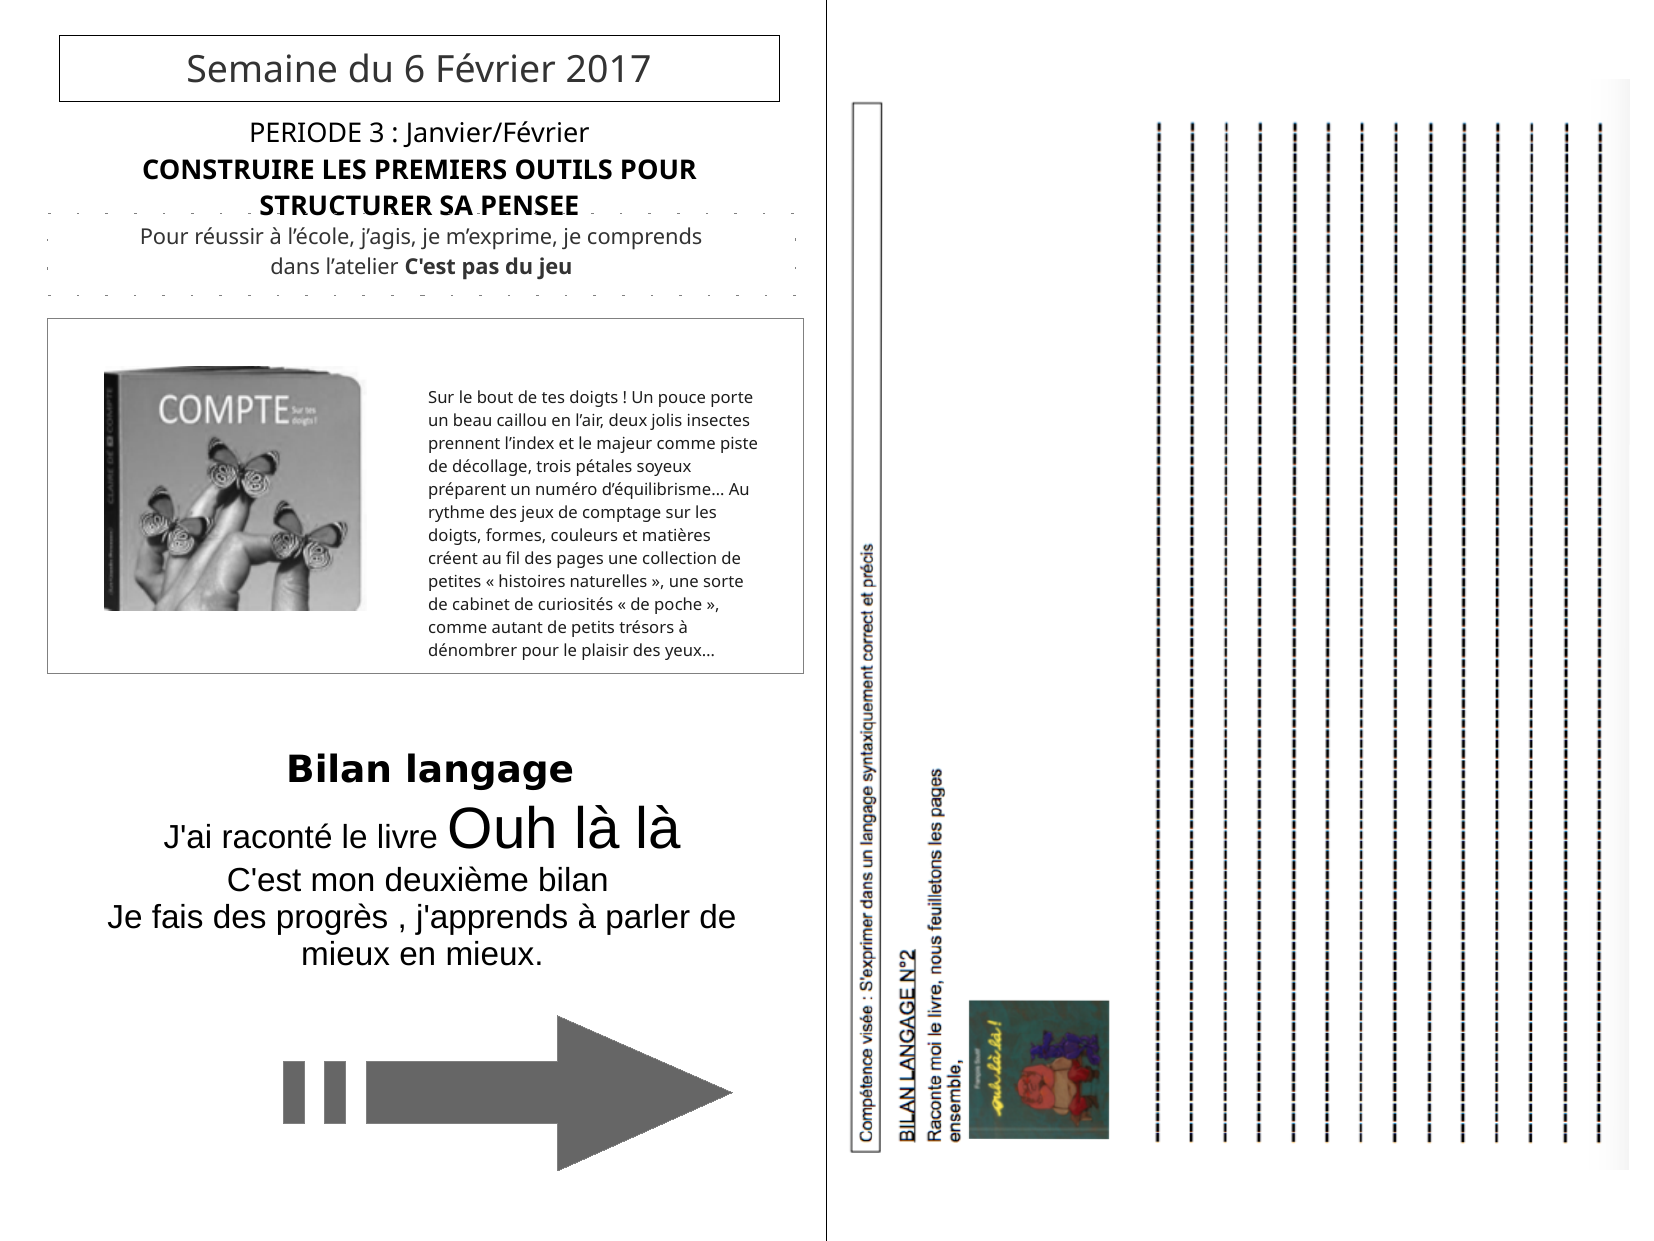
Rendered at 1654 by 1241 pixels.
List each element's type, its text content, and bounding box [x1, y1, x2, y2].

text_box Bilan langage [45, 696, 815, 861]
text_box [283, 1061, 305, 1124]
picture [847, 77, 1630, 1170]
text_box [366, 1015, 733, 1171]
text_box PERIODE 3 : Janvier/Février CONSTRUIRE LES PREMIERS OUTILS POUR STRUCTURER SA PENSEE [82, 106, 756, 213]
text_box Semaine du 6 Février 2017 [59, 35, 780, 102]
text_box [324, 1061, 346, 1124]
text_box Sur le bout de tes doigts ! Un pouce porte un beau caillou en l’air, deux jolis insectes prennent l’index et le majeur comme piste de décollage, trois pétales soyeux préparent un numéro d’équilibrisme… Au rythme des jeux de comptage sur les doigts, formes, couleurs et matières créent au fil des pages une collection de petites « histoires naturelles », une sorte de cabinet de curiosités « de poche », comme autant de petits trésors à dénombrer pour le plaisir des yeux… [413, 377, 780, 640]
text_box Pour réussir à l’école, j’agis, je m’exprime, je comprends dans l’atelier C'est pas du jeu [47, 213, 796, 296]
text_box J'ai raconté le livre Ouh là là C'est mon deuxième bilan Je fais des progrès , j'apprends à parler de mieux en mieux. [47, 788, 798, 981]
picture [104, 366, 367, 612]
